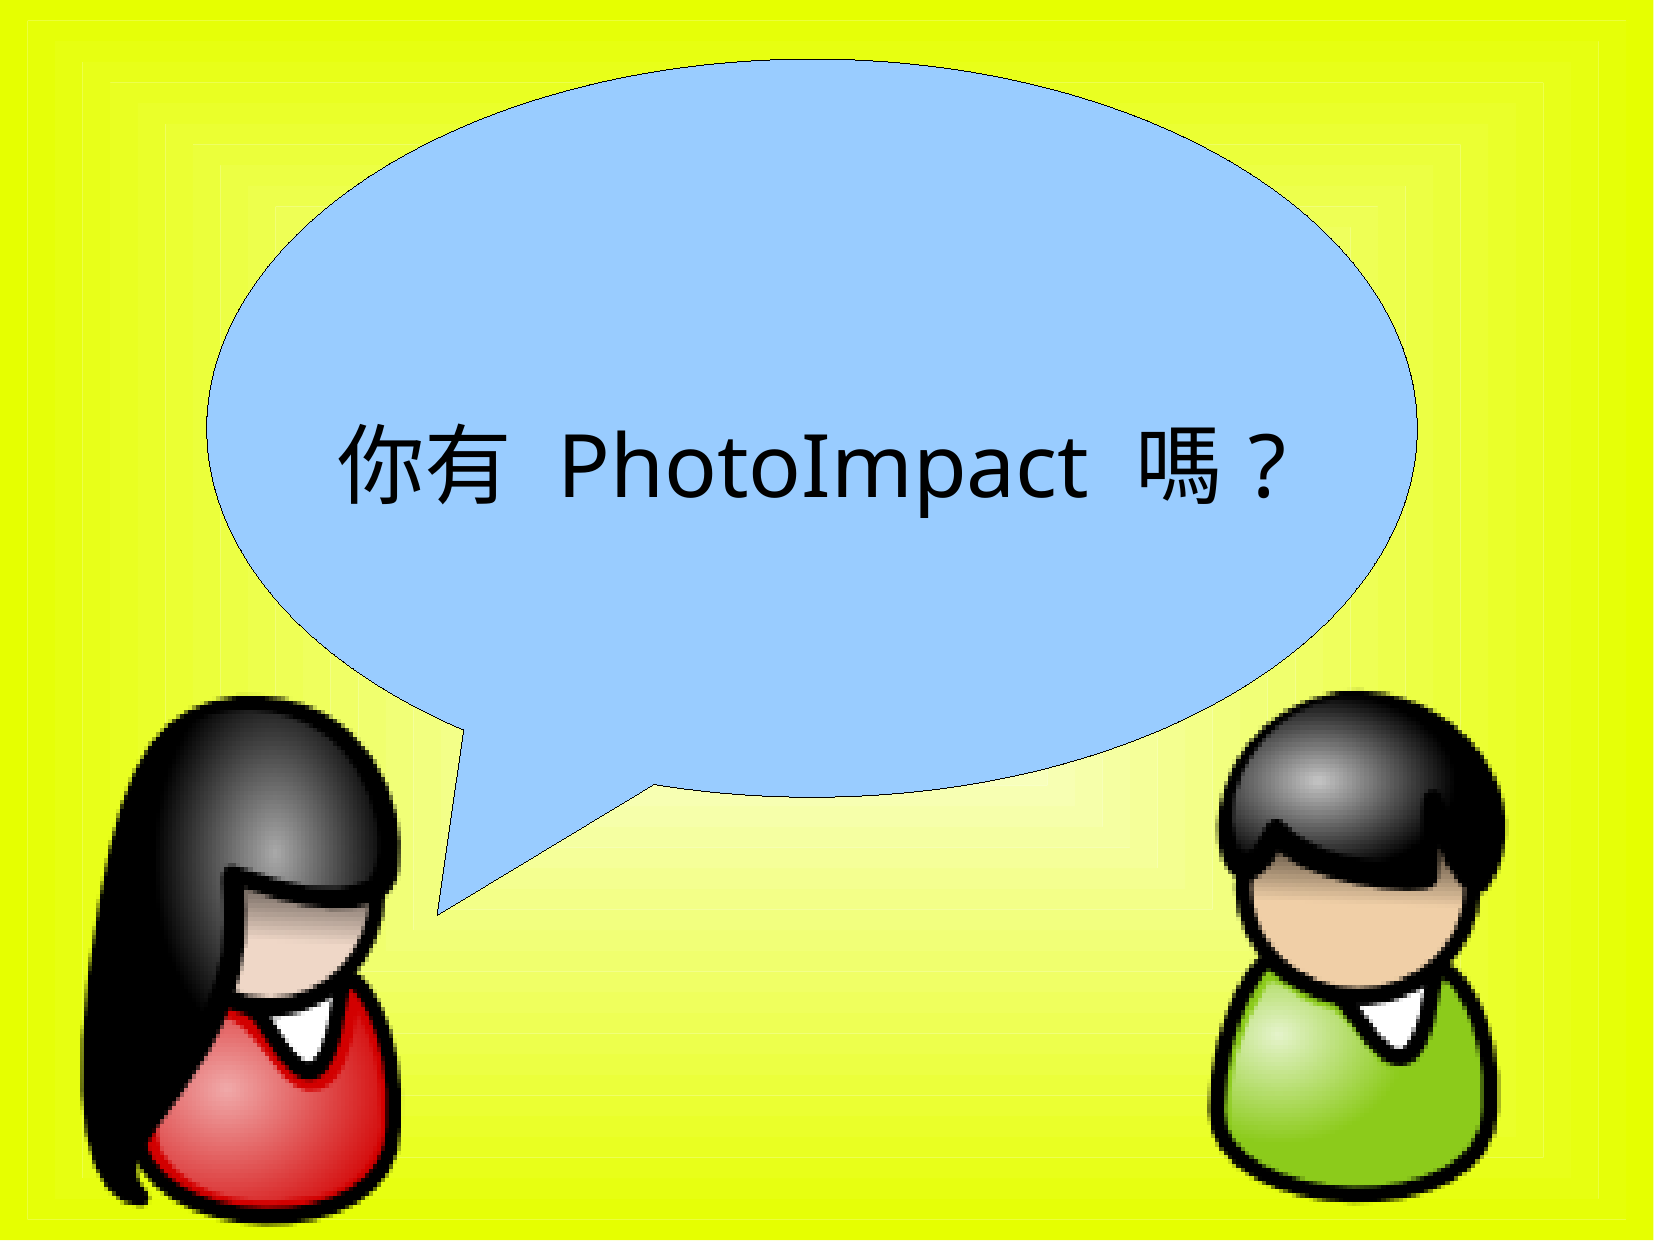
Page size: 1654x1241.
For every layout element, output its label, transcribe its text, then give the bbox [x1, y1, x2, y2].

picture [1092, 679, 1625, 1211]
text_box 你有 PhotoImpact 嗎? [206, 59, 1418, 916]
picture [0, 679, 502, 1241]
